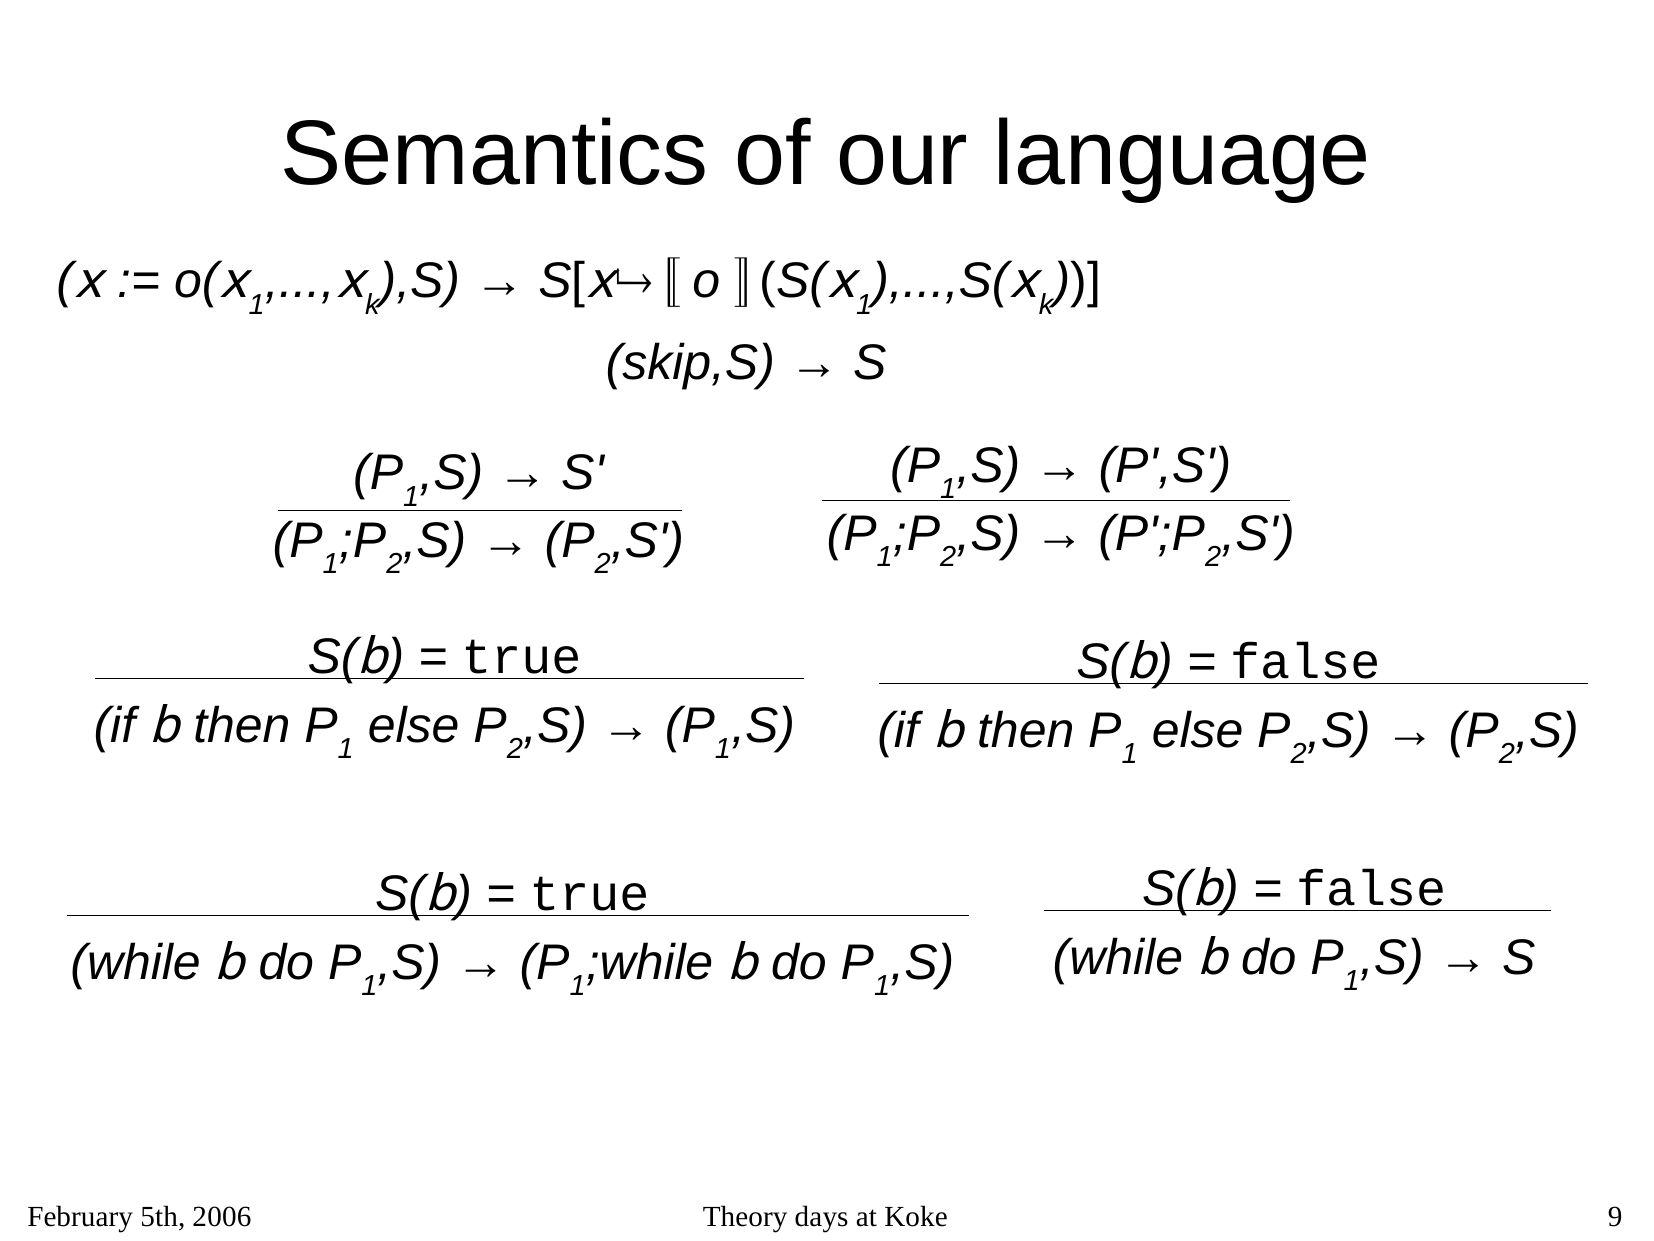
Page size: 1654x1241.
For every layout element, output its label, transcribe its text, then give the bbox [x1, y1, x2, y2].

text_box S(b) = false (if b then P1 else P2,S) → (P2,S) [859, 617, 1597, 761]
text_box (x := o(x1,...,xk),S) → S[x↳〚o〛(S(x1),...,S(xk))] [41, 236, 1142, 320]
text_box S(b) = true (while b do P1,S) → (P1;while b do P1,S) [43, 849, 982, 993]
text_box (skip,S) → S [590, 327, 918, 398]
text_box S(b) = false (while b do P1,S) → S [1030, 844, 1558, 988]
text_box (P1,S) → (P',S') (P1;P2,S) → (P';P2,S') [805, 429, 1316, 581]
text_box S(b) = true (if b then P1 else P2,S) → (P1,S) [75, 612, 814, 756]
text_box (P1,S) → S' (P1;P2,S) → (P2,S') [256, 437, 701, 588]
title Semantics of our language [82, 49, 1571, 257]
